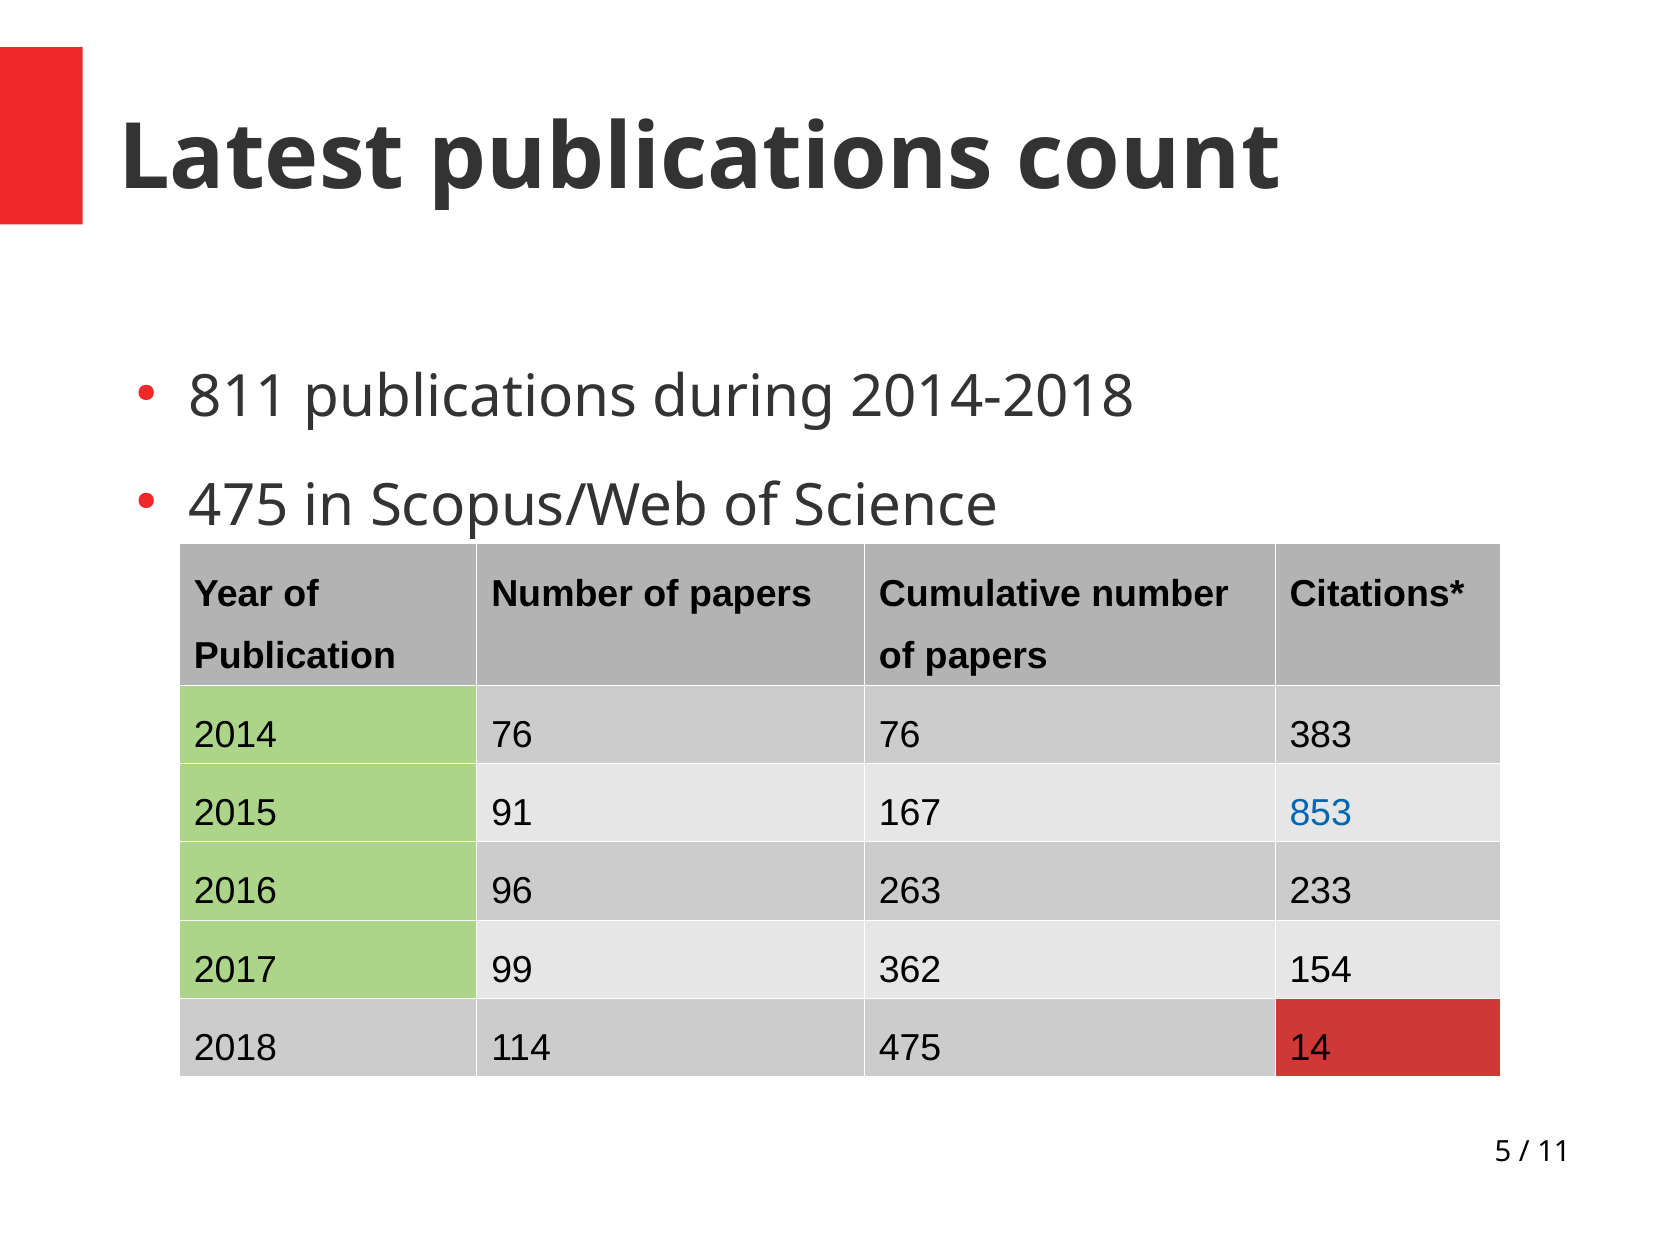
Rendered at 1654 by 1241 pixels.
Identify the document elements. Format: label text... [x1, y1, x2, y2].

table_header Cumulative number of papers [865, 544, 1275, 685]
table_cell 99 [477, 921, 864, 998]
list 811 publications during 2014-2018 475 in Scopus/Web of Science [118, 354, 1536, 520]
table_cell 14 [1276, 999, 1500, 1076]
table_cell 2018 [180, 999, 476, 1076]
title Latest publications count [118, 49, 1571, 257]
table_cell 2014 [180, 686, 476, 763]
table_cell 475 [865, 999, 1275, 1076]
table_cell 76 [865, 686, 1275, 763]
table_cell 2016 [180, 842, 476, 920]
table_cell 91 [477, 764, 864, 841]
table_cell 233 [1276, 842, 1500, 920]
table_cell 76 [477, 686, 864, 763]
table_cell 167 [865, 764, 1275, 841]
table_cell 263 [865, 842, 1275, 920]
table_header Year of Publication [180, 544, 476, 685]
table_cell 96 [477, 842, 864, 920]
table_cell 2015 [180, 764, 476, 841]
table_cell 853 [1276, 764, 1500, 841]
table_cell 2017 [180, 921, 476, 998]
table_header Number of papers [477, 544, 864, 685]
table_cell 362 [865, 921, 1275, 998]
table_cell 114 [477, 999, 864, 1076]
table_header Citations* [1276, 544, 1500, 685]
table_cell 154 [1276, 921, 1500, 998]
table_cell 383 [1276, 686, 1500, 763]
